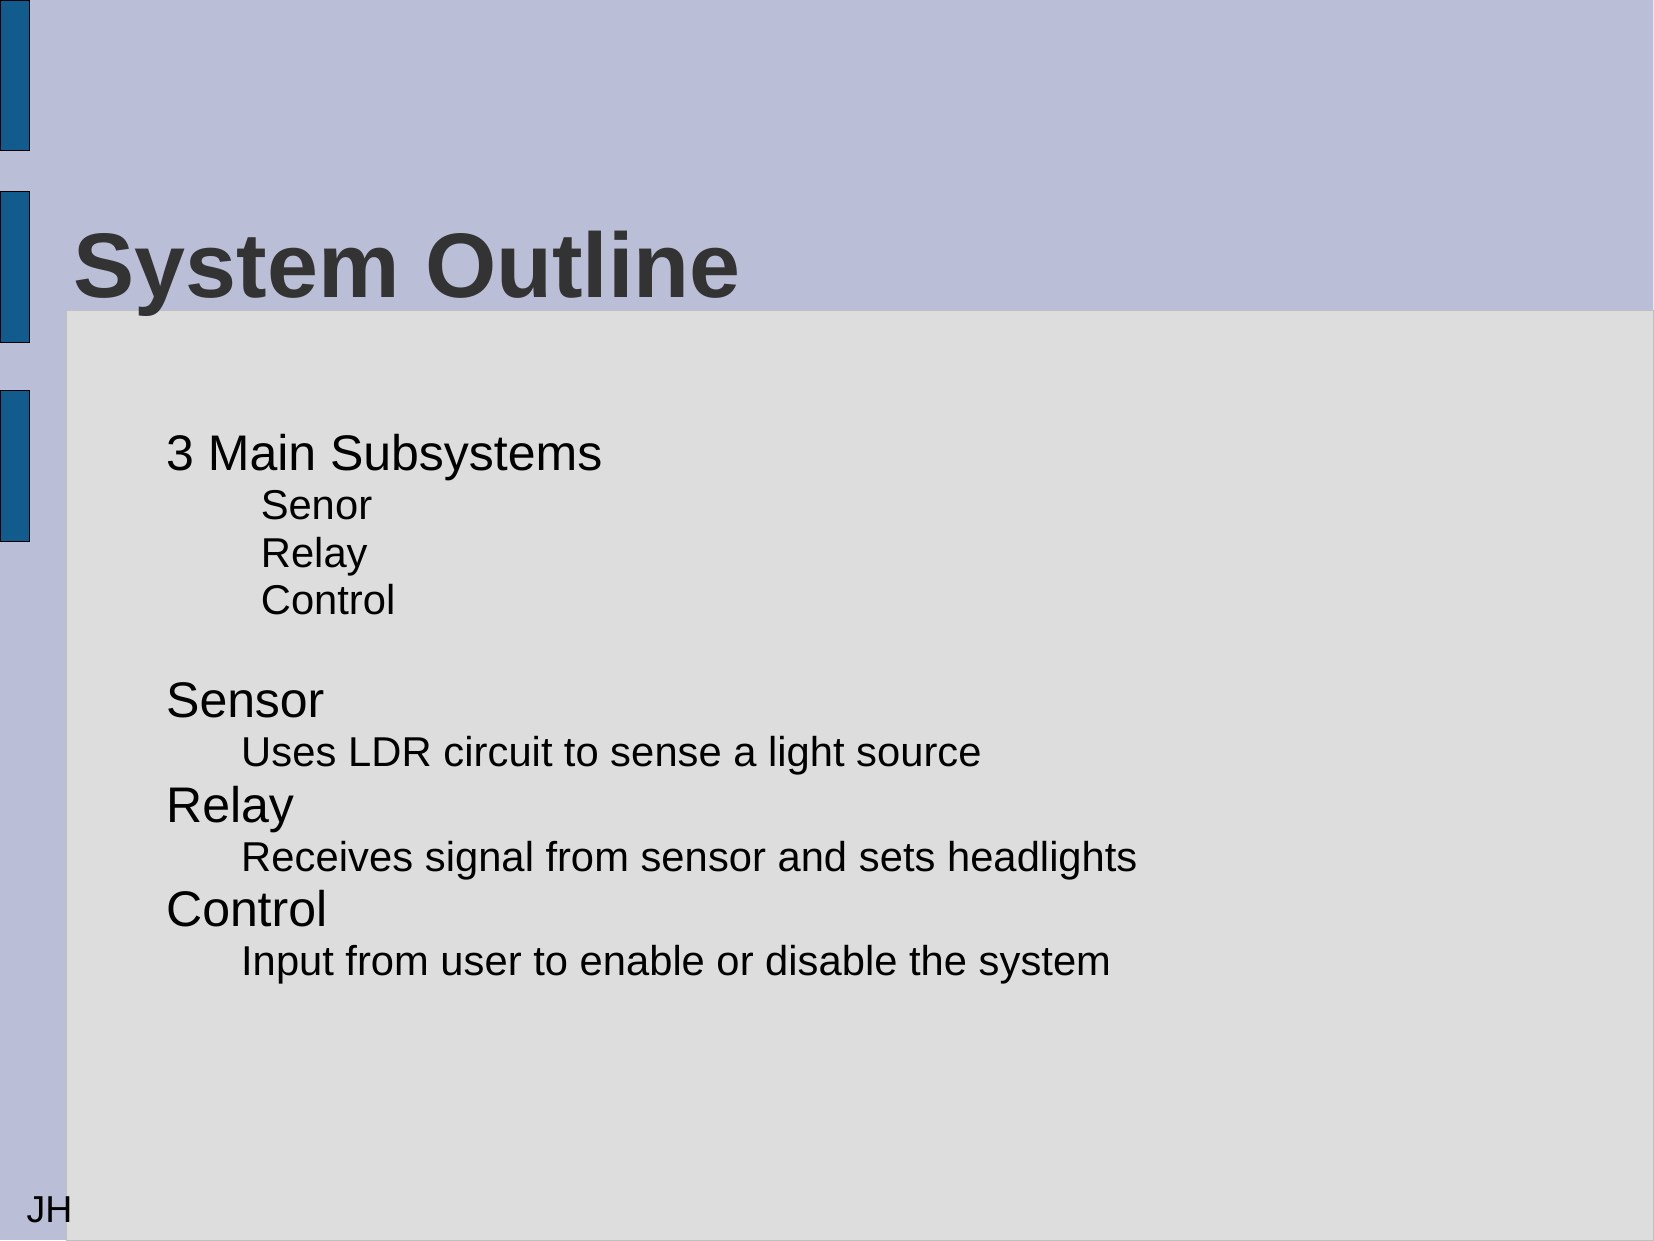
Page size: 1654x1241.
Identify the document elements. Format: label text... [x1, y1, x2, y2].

text_box JH [11, 1181, 89, 1240]
list 3 Main Subsystems Senor Relay Control Sensor Uses LDR circuit to sense a light source Relay Receives signal from sensor and sets headlights Control Input from user to enable or disable the system [151, 427, 1543, 1101]
title System Outline [59, 137, 1571, 325]
